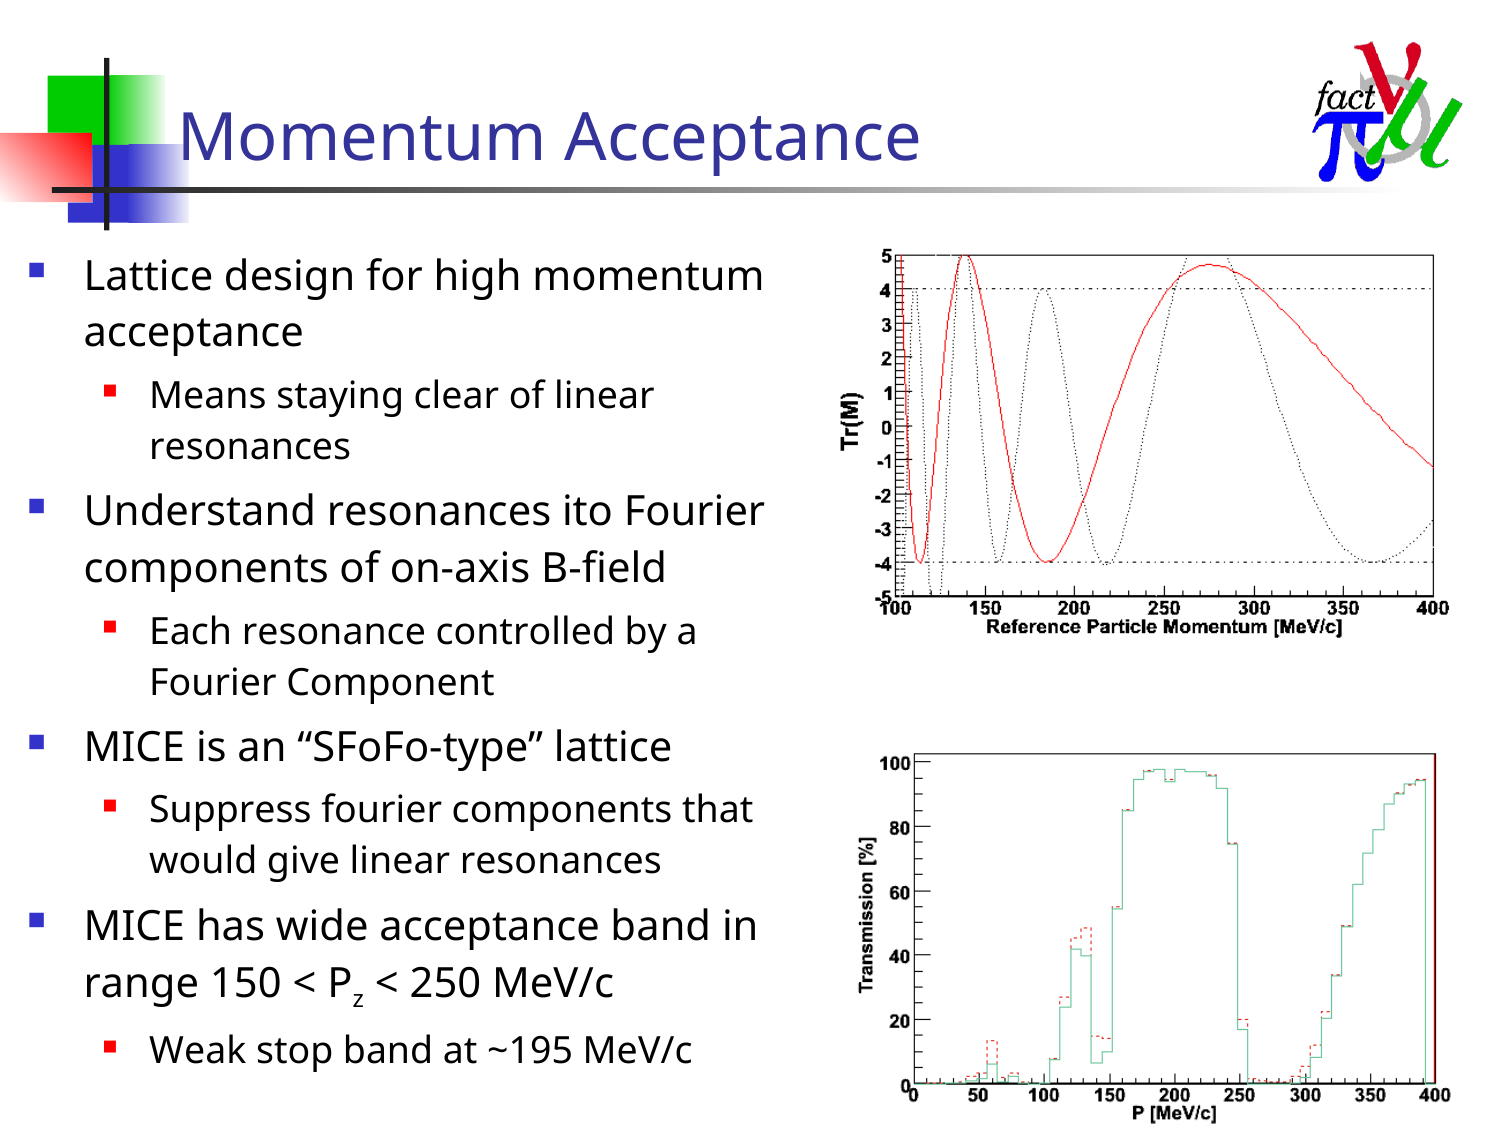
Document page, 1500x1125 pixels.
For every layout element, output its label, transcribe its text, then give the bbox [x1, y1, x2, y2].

picture [1441, 41, 1463, 188]
title Momentum Acceptance [162, 0, 1441, 188]
list Lattice design for high momentum acceptance Means staying clear of linear resonances Understand resonances ito Fourier components of on-axis B-field Each resonance controlled by a Fourier Component MICE is an “SFoFo-type” lattice Suppress fourier components that would give linear resonances MICE has wide acceptance band in range 150 < Pz < 250 MeV/c Weak stop band at ~195 MeV/c [12, 237, 838, 1125]
picture [849, 712, 1500, 1125]
picture [828, 212, 1500, 639]
